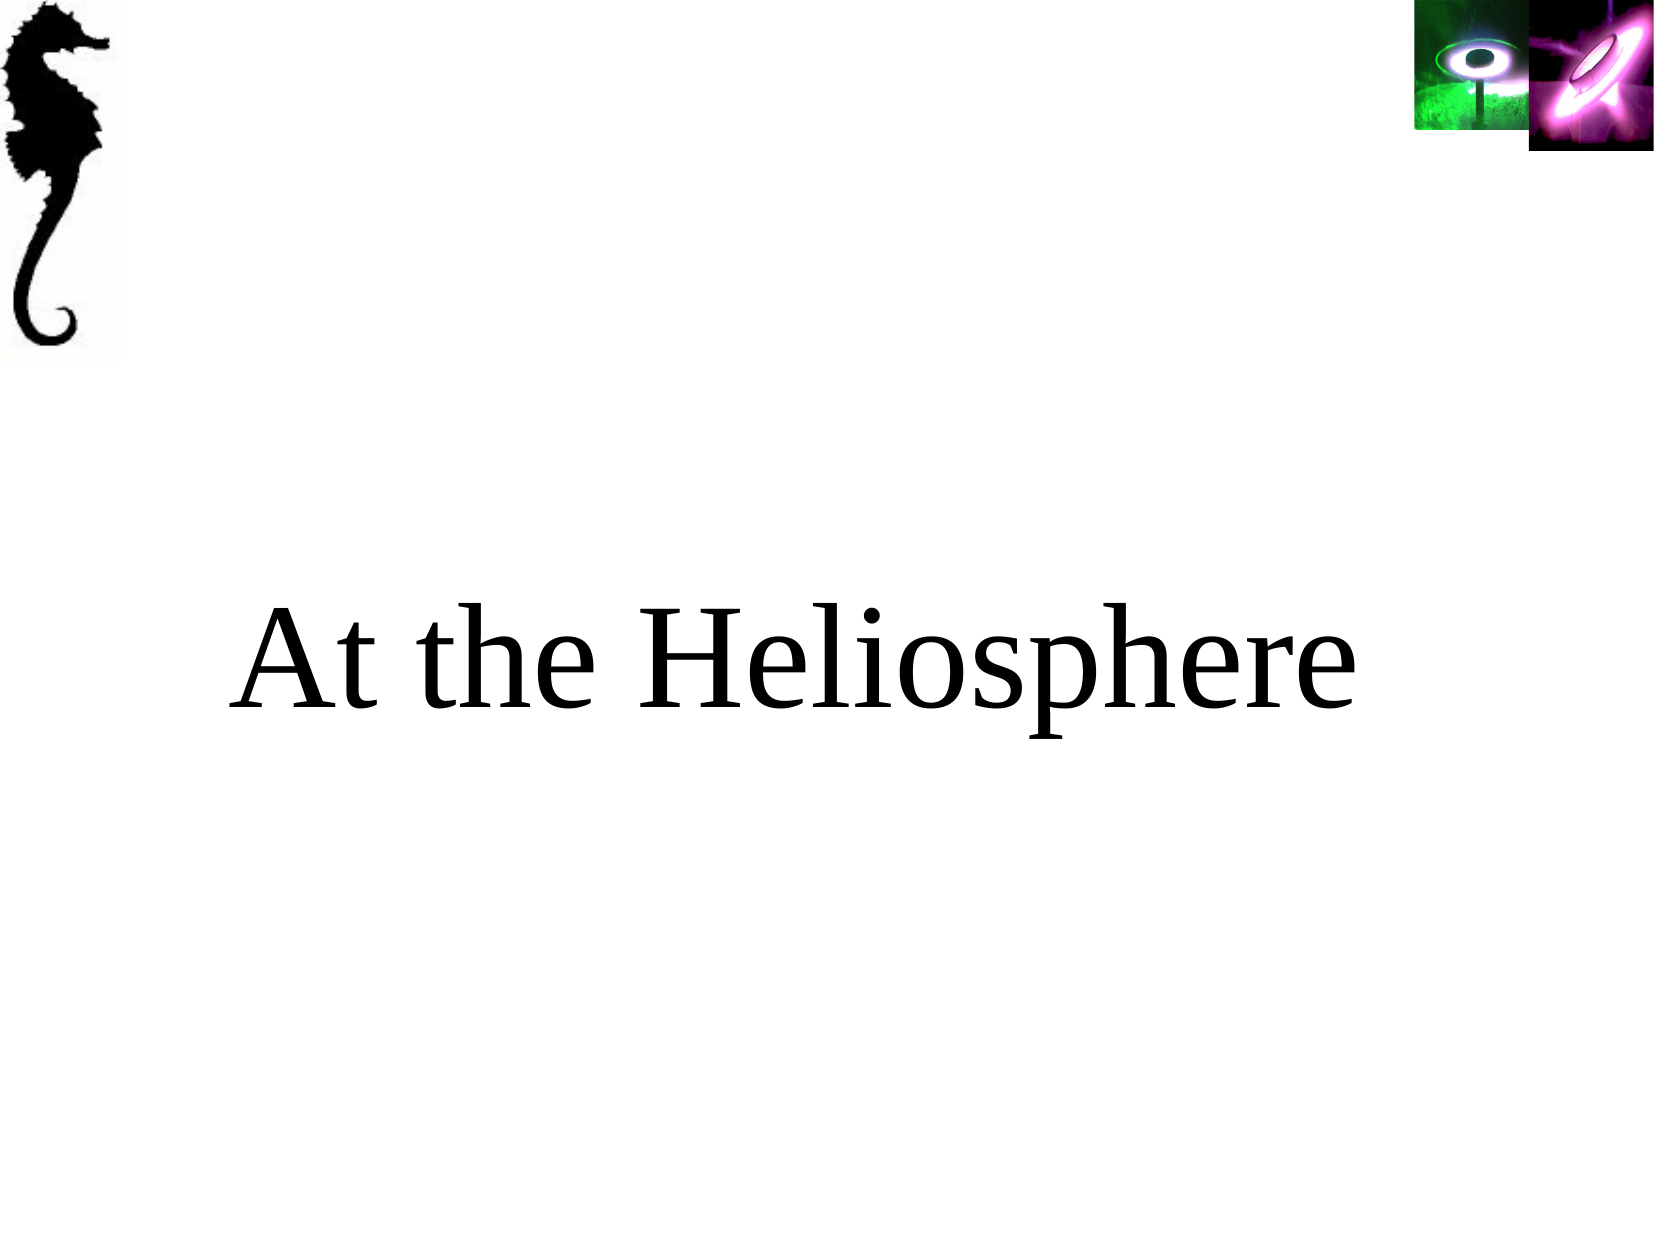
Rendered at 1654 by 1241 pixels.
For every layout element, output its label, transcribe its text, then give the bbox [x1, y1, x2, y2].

title At the Heliosphere [90, 555, 1500, 760]
picture [0, 0, 123, 363]
picture [1414, 0, 1654, 151]
